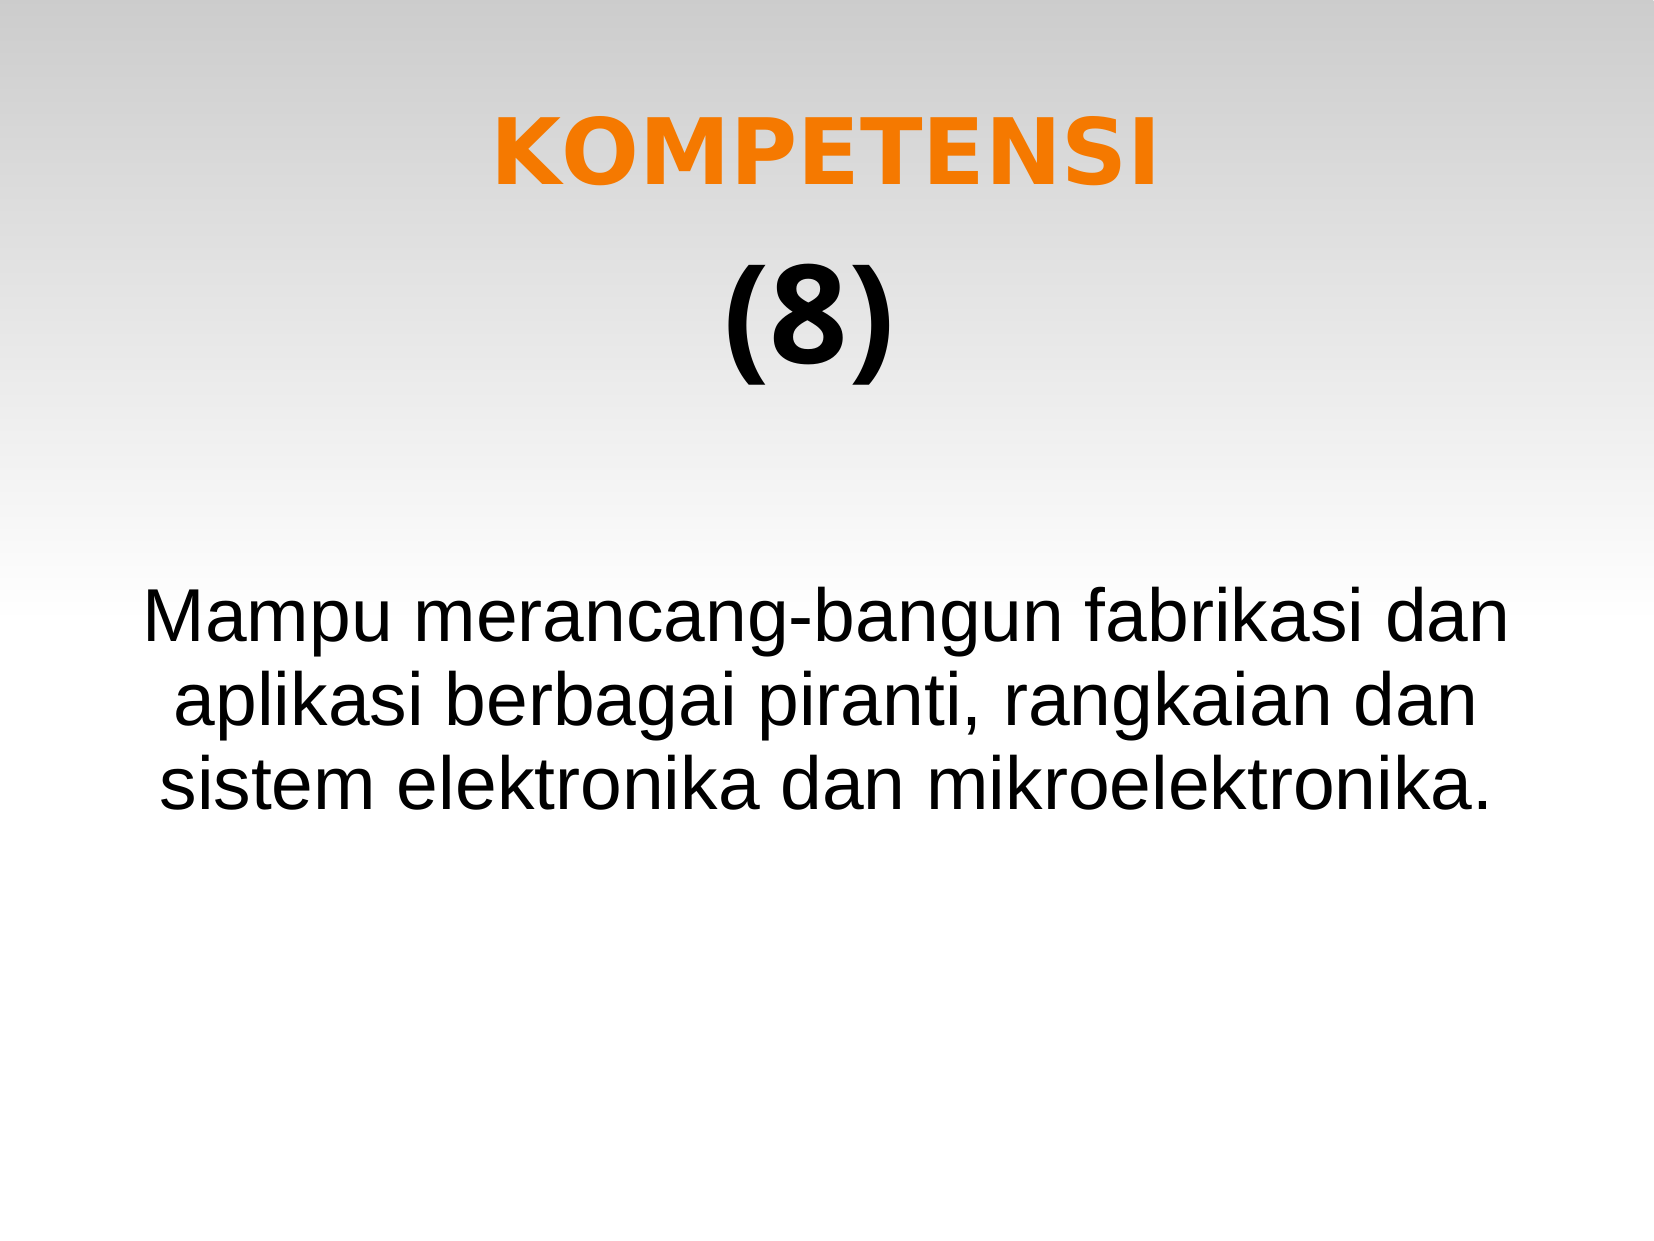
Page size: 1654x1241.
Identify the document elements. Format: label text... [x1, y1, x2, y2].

title KOMPETENSI [82, 56, 1571, 250]
text_box (8) [708, 209, 925, 414]
subtitle Mampu merancang-bangun fabrikasi dan aplikasi berbagai piranti, rangkaian dan sistem elektronika dan mikroelektronika. [82, 297, 1571, 1102]
